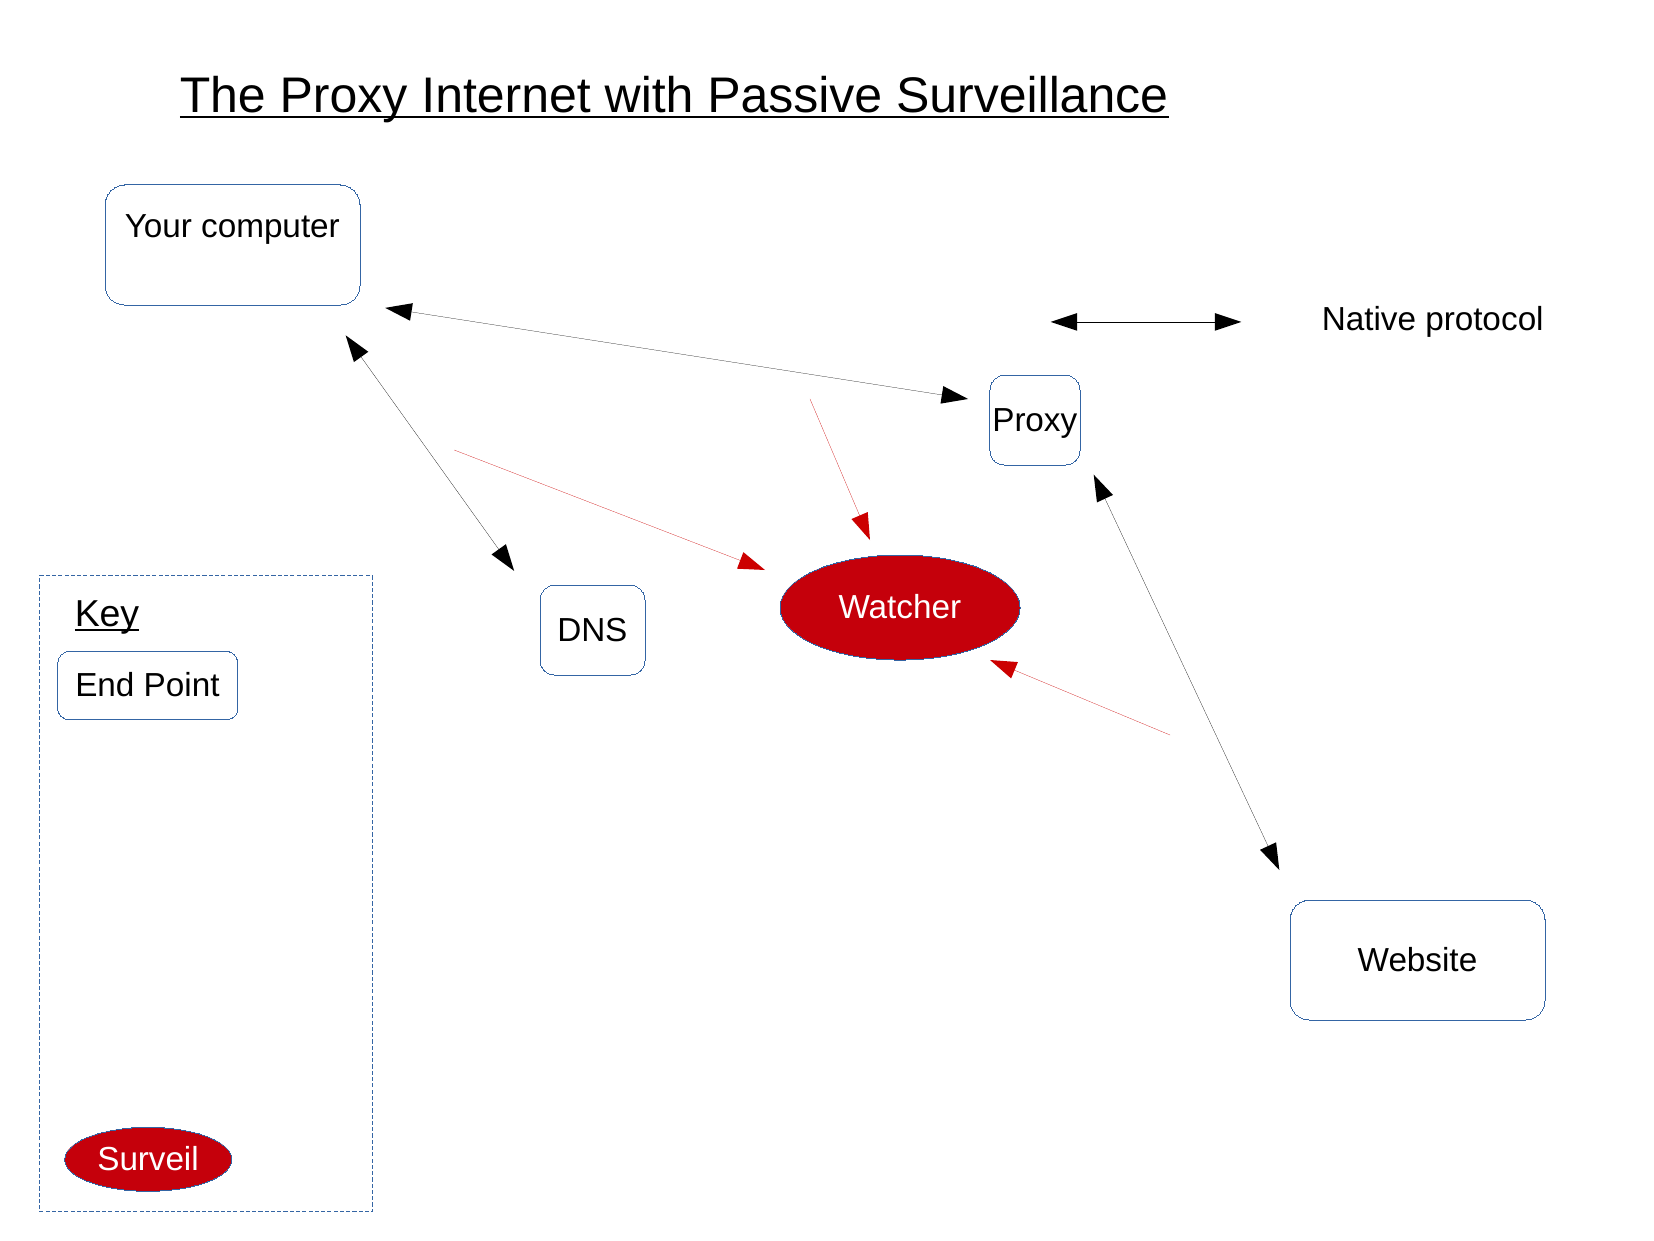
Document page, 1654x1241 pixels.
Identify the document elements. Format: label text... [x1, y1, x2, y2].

text_box Native protocol [1307, 293, 1560, 346]
text_box [39, 575, 373, 1212]
text_box End Point [57, 651, 238, 720]
text_box Watcher [780, 555, 1021, 661]
text_box Your computer [105, 184, 361, 306]
text_box Key [60, 585, 166, 642]
text_box Proxy [989, 375, 1081, 466]
text_box Website [1290, 900, 1546, 1021]
text_box DNS [540, 585, 646, 676]
text_box The Proxy Internet with Passive Surveillance [165, 60, 1184, 131]
text_box Surveil [64, 1127, 232, 1192]
